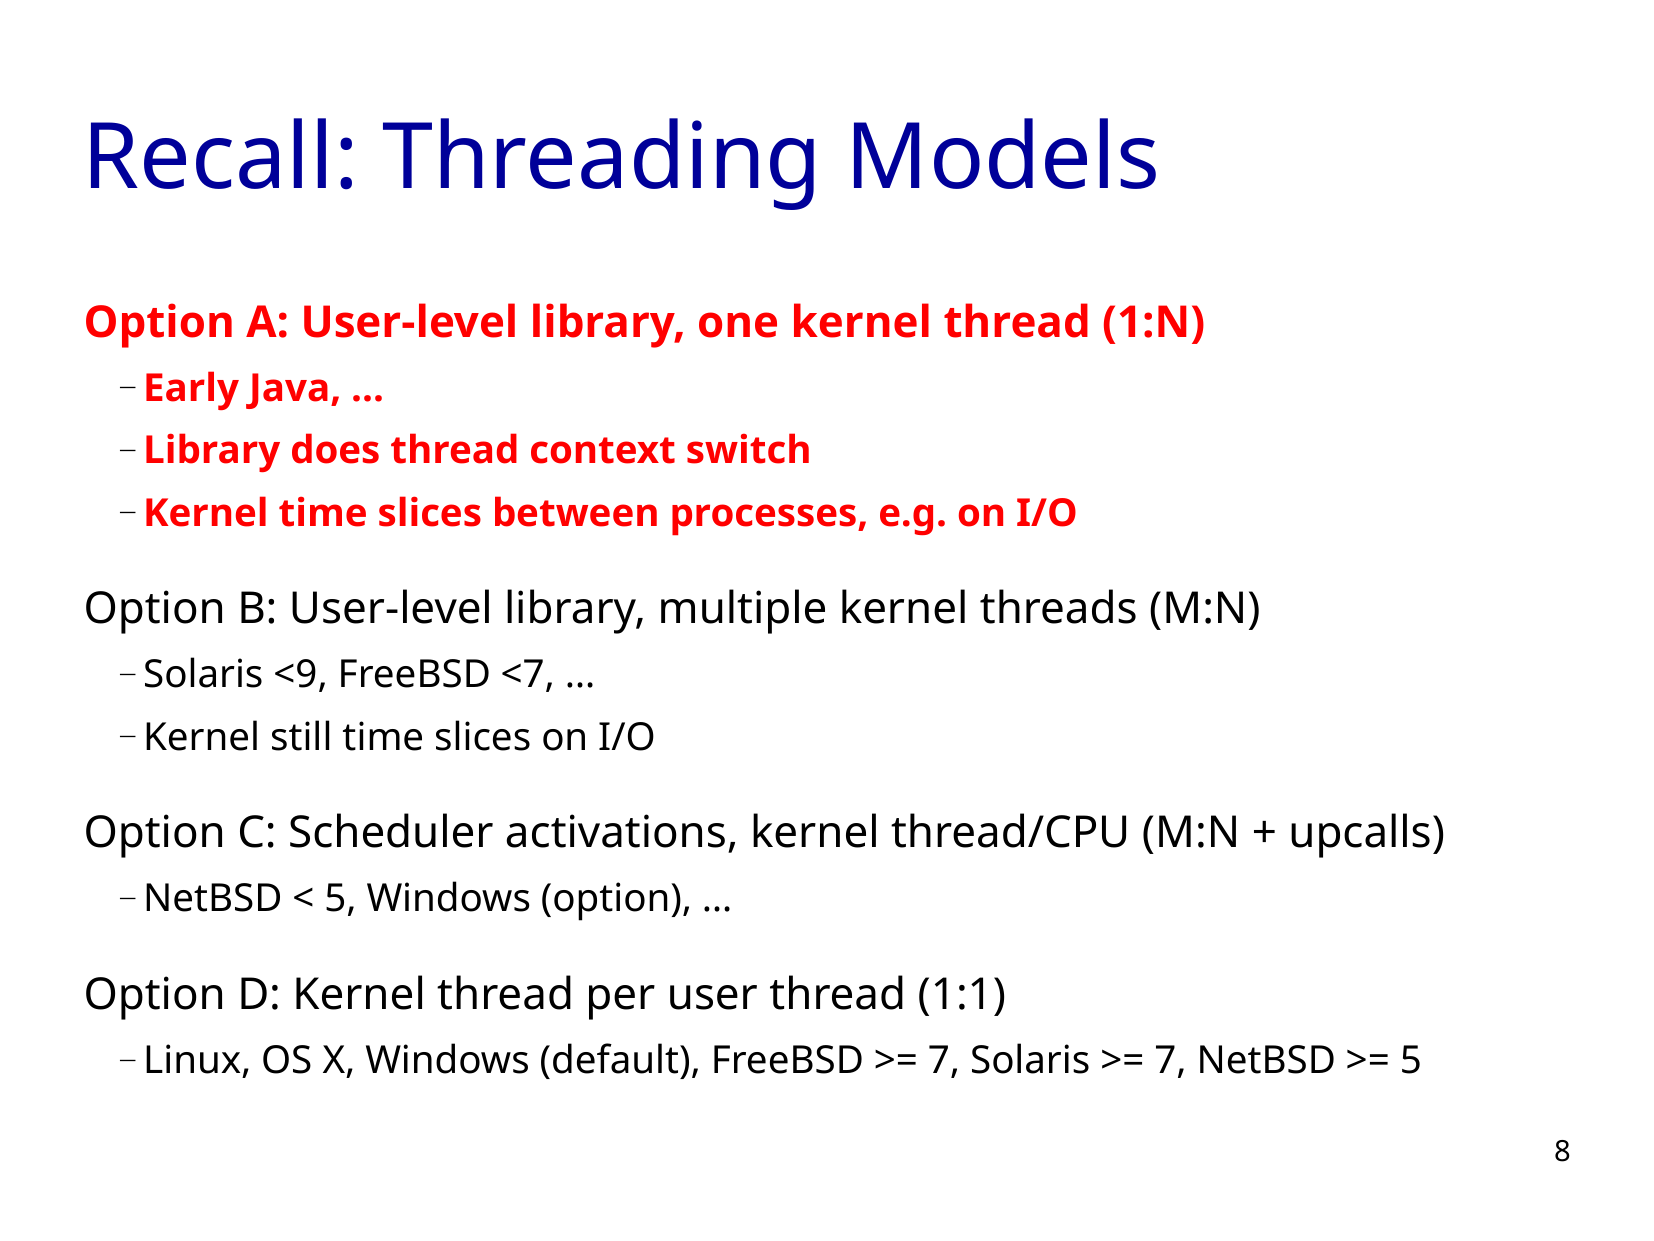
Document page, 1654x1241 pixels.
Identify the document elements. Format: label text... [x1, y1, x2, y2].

title Recall: Threading Models [82, 49, 1571, 257]
list Option A: User-level library, one kernel thread (1:N) Early Java, ... Library does thread context switch Kernel time slices between processes, e.g. on I/O Option B: User-level library, multiple kernel threads (M:N) Solaris <9, FreeBSD <7, … Kernel still time slices on I/O Option C: Scheduler activations, kernel thread/CPU (M:N + upcalls) NetBSD < 5, Windows (option), … Option D: Kernel thread per user thread (1:1) Linux, OS X, Windows (default), FreeBSD >= 7, Solaris >= 7, NetBSD >= 5 [60, 290, 1571, 1096]
